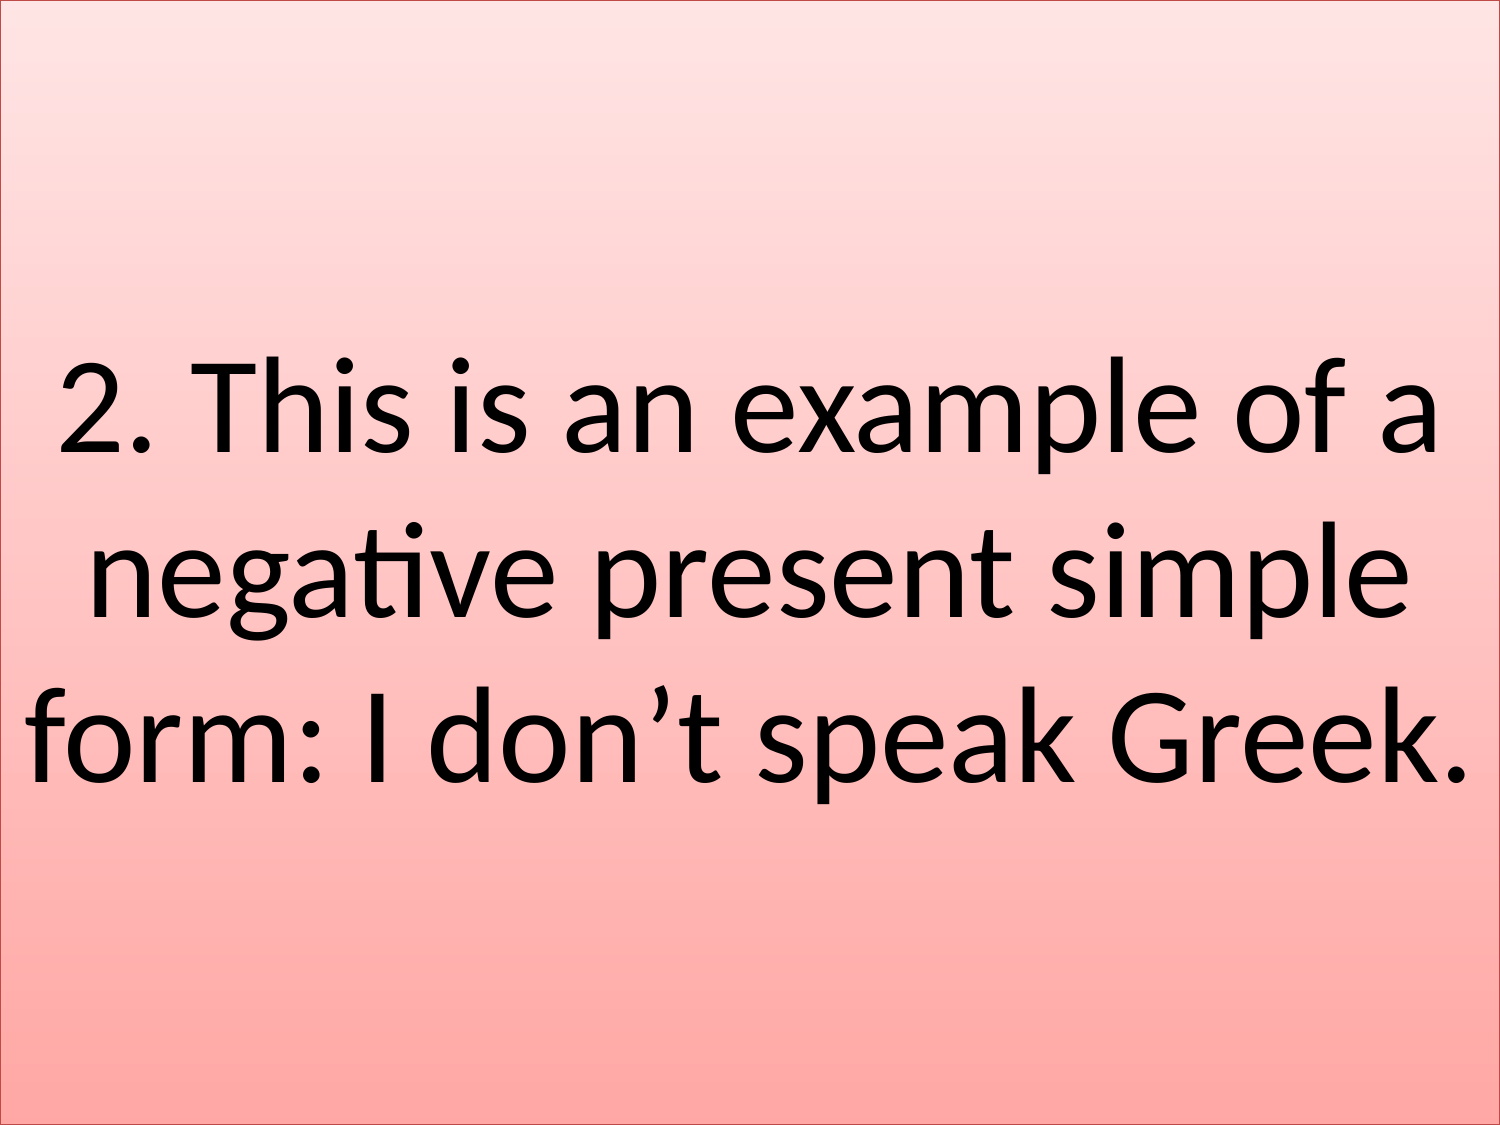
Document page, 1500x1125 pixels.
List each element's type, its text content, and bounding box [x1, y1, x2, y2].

title 2. This is an example of a negative present simple form: I don’t speak Greek. [0, 0, 1500, 1125]
